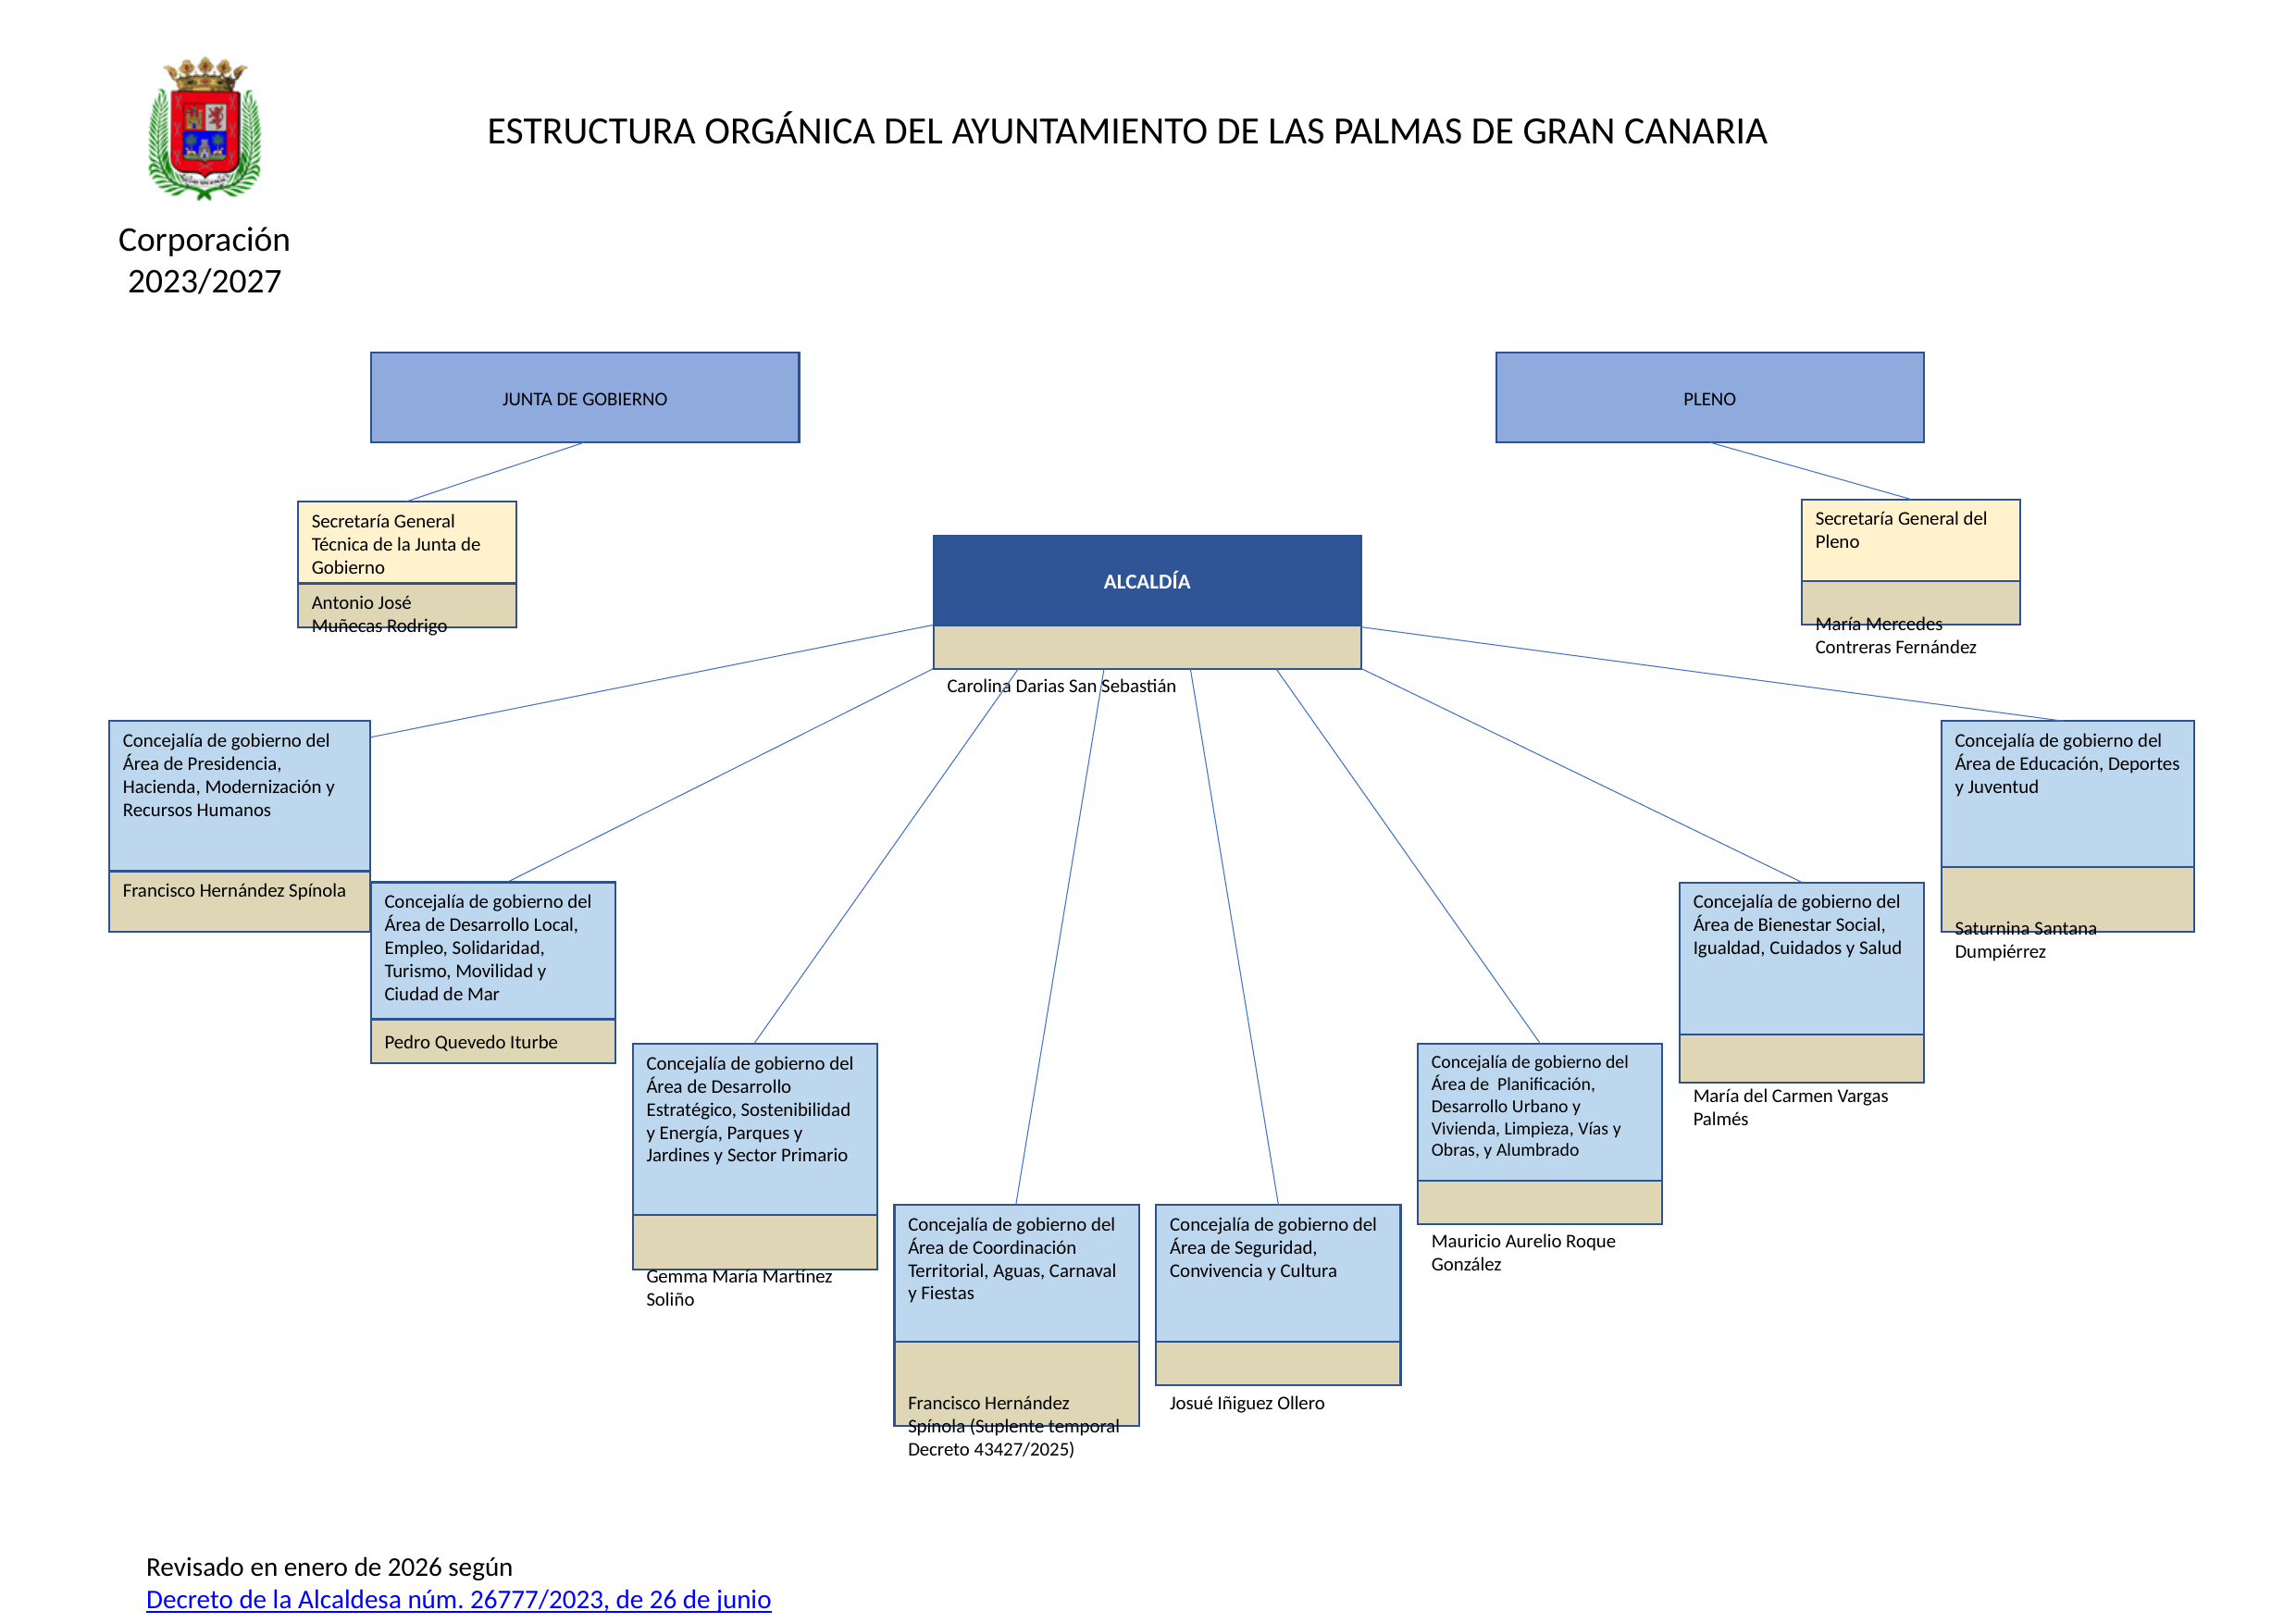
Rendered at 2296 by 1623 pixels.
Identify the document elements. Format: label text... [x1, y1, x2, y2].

text_box Concejalía de gobierno del Área de Seguridad, Convivencia y Cultura [1156, 1205, 1401, 1342]
text_box Gemma María Martínez Soliño [633, 1215, 877, 1270]
text_box Concejalía de gobierno del Área de Educación, Deportes y Juventud [1942, 721, 2194, 867]
text_box ESTRUCTURA ORGÁNICA DEL AYUNTAMIENTO DE LAS PALMAS DE GRAN CANARIA [474, 98, 1821, 159]
text_box Josué Iñiguez Ollero [1156, 1342, 1401, 1385]
text_box Concejalía de gobierno del Área de Presidencia, Hacienda, Modernización y Recursos Humanos [109, 721, 370, 872]
text_box Corporación 2023/2027 [82, 209, 328, 307]
text_box Concejalía de gobierno del Área de Coordinación Territorial, Aguas, Carnaval y Fiestas [894, 1205, 1139, 1342]
text_box Concejalía de gobierno del Área de Bienestar Social, Igualdad, Cuidados y Salud [1680, 883, 1924, 1035]
text_box Concejalía de gobierno del Área de Desarrollo Estratégico, Sostenibilidad y Energía, Parques y Jardines y Sector Primario [633, 1044, 877, 1215]
text_box JUNTA DE GOBIERNO [371, 353, 800, 442]
text_box Revisado en enero de 2026 según Decreto de la Alcaldesa núm. 26777/2023, de 26 de junio [132, 1542, 1347, 1622]
text_box Concejalía de gobierno del Área de Desarrollo Local, Empleo, Solidaridad, Turismo, Movilidad y Ciudad de Mar [371, 883, 615, 1019]
text_box Pedro Quevedo Iturbe [371, 1019, 615, 1063]
text_box Secretaría General del Pleno [1802, 500, 2020, 581]
text_box Francisco Hernández Spínola (Suplente temporal Decreto 43427/2025) [894, 1342, 1139, 1426]
text_box Secretaría General Técnica de la Junta de Gobierno [298, 502, 516, 583]
text_box PLENO [1496, 353, 1924, 442]
text_box Carolina Darias San Sebastián [934, 625, 1361, 669]
text_box ALCALDÍA [934, 536, 1361, 625]
text_box María Mercedes Contreras Fernández [1802, 581, 2020, 625]
picture [146, 53, 263, 204]
text_box Saturnina Santana Dumpiérrez [1942, 867, 2194, 932]
text_box Concejalía de gobierno del Área de Planificación, Desarrollo Urbano y Vivienda, Limpieza, Vías y Obras, y Alumbrado [1418, 1044, 1662, 1181]
text_box María del Carmen Vargas Palmés [1680, 1035, 1924, 1083]
text_box Francisco Hernández Spínola [109, 872, 370, 932]
text_box Mauricio Aurelio Roque González [1418, 1181, 1662, 1224]
text_box Antonio José Muñecas Rodrigo [298, 584, 516, 627]
